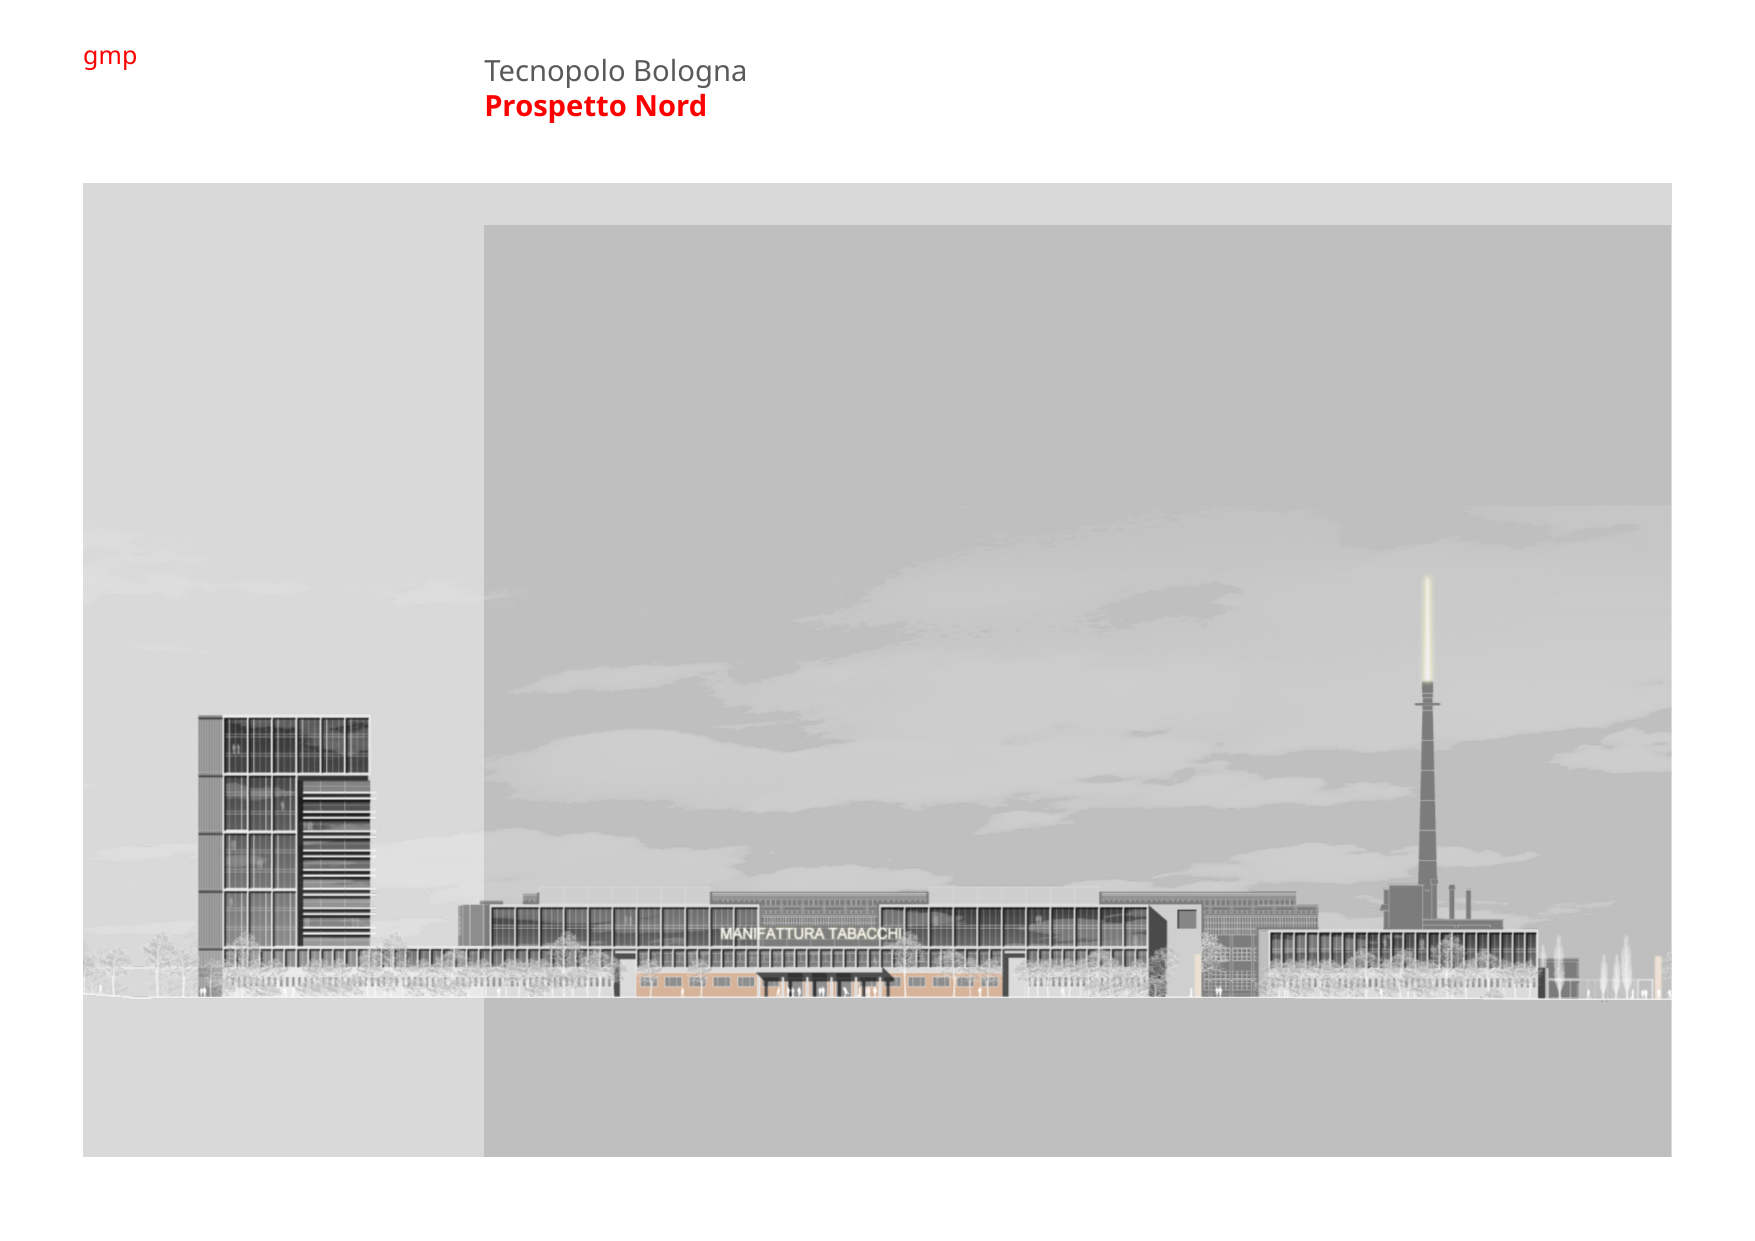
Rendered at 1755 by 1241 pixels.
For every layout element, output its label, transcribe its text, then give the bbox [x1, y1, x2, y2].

list Prospetto Nord [484, 93, 1625, 146]
text_box [83, 183, 1672, 383]
picture [83, 383, 1672, 1158]
